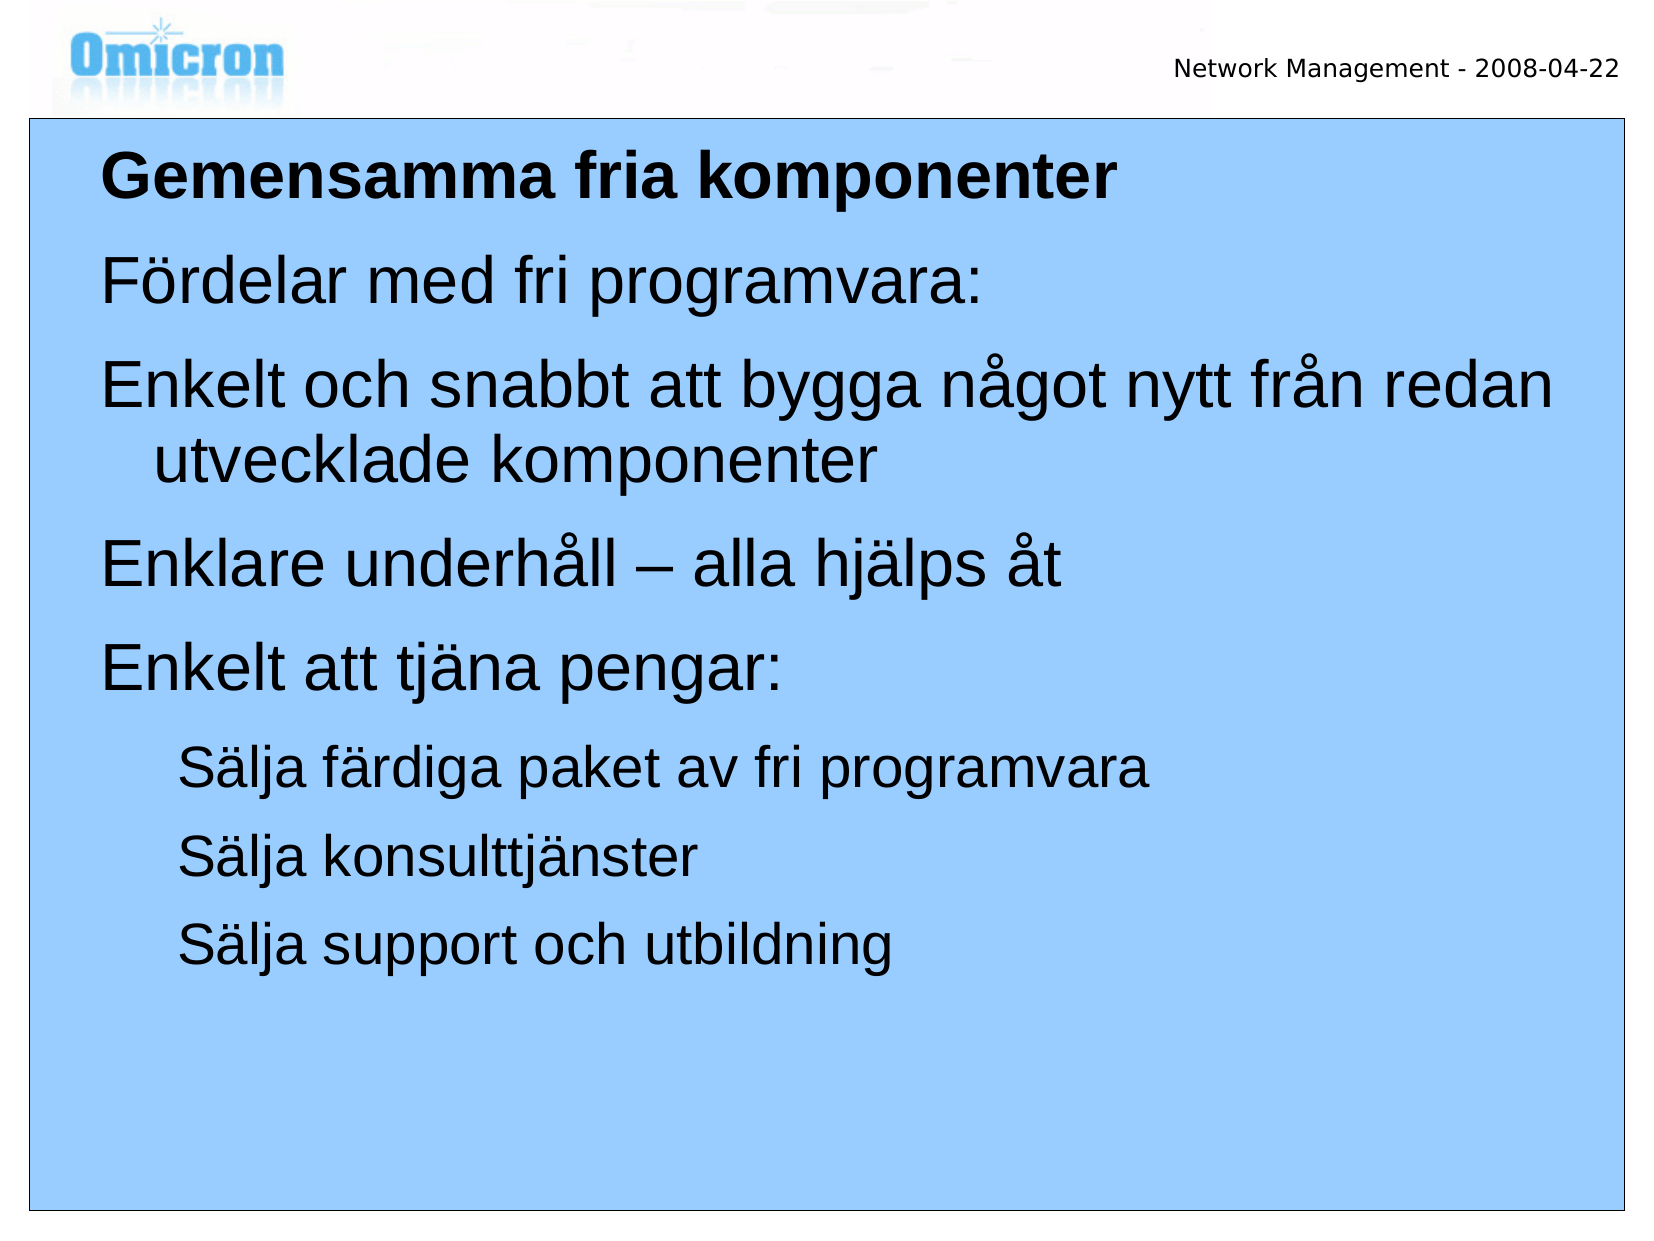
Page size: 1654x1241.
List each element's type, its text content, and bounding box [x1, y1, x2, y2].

picture [29, 0, 1211, 118]
text_box [29, 118, 1625, 1211]
text_box Network Management - 2008-04-22 [1158, 46, 1636, 91]
list Gemensamma fria komponenter Fördelar med fri programvara: Enkelt och snabbt att bygga något nytt från redan utvecklade komponenter Enklare underhåll – alla hjälps åt Enkelt att tjäna pengar: Sälja färdiga paket av fri programvara Sälja konsulttjänster Sälja support och utbildning [82, 138, 1571, 1241]
